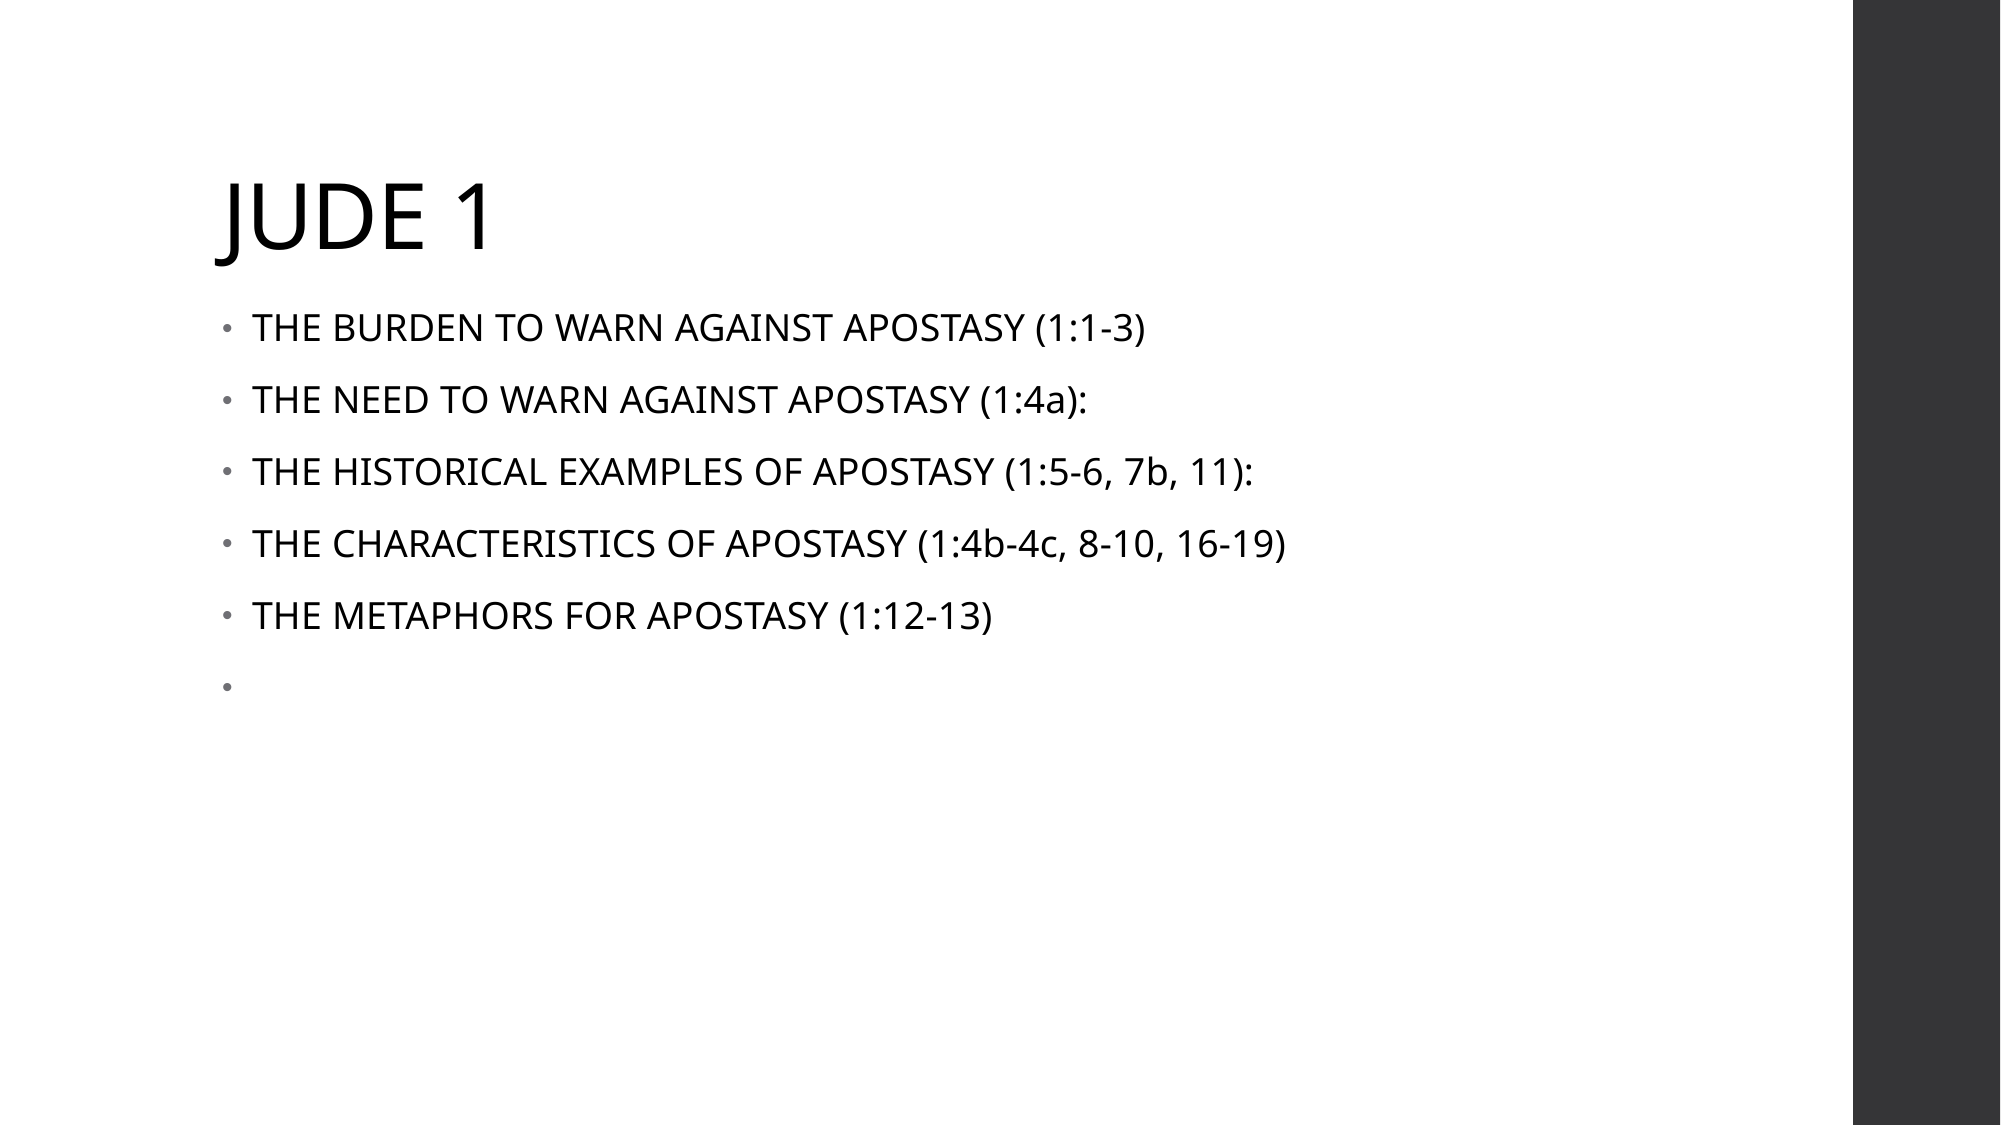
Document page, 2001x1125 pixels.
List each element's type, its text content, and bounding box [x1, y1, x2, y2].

title JUDE 1 [206, 60, 1797, 278]
list THE BURDEN TO WARN AGAINST APOSTASY (1:1-3) THE NEED TO WARN AGAINST APOSTASY (1:4a): THE HISTORICAL EXAMPLES OF APOSTASY (1:5-6, 7b, 11): THE CHARACTERISTICS OF APOSTASY (1:4b-4c, 8-10, 16-19) THE METAPHORS FOR APOSTASY (1:12-13) [206, 299, 1617, 1014]
